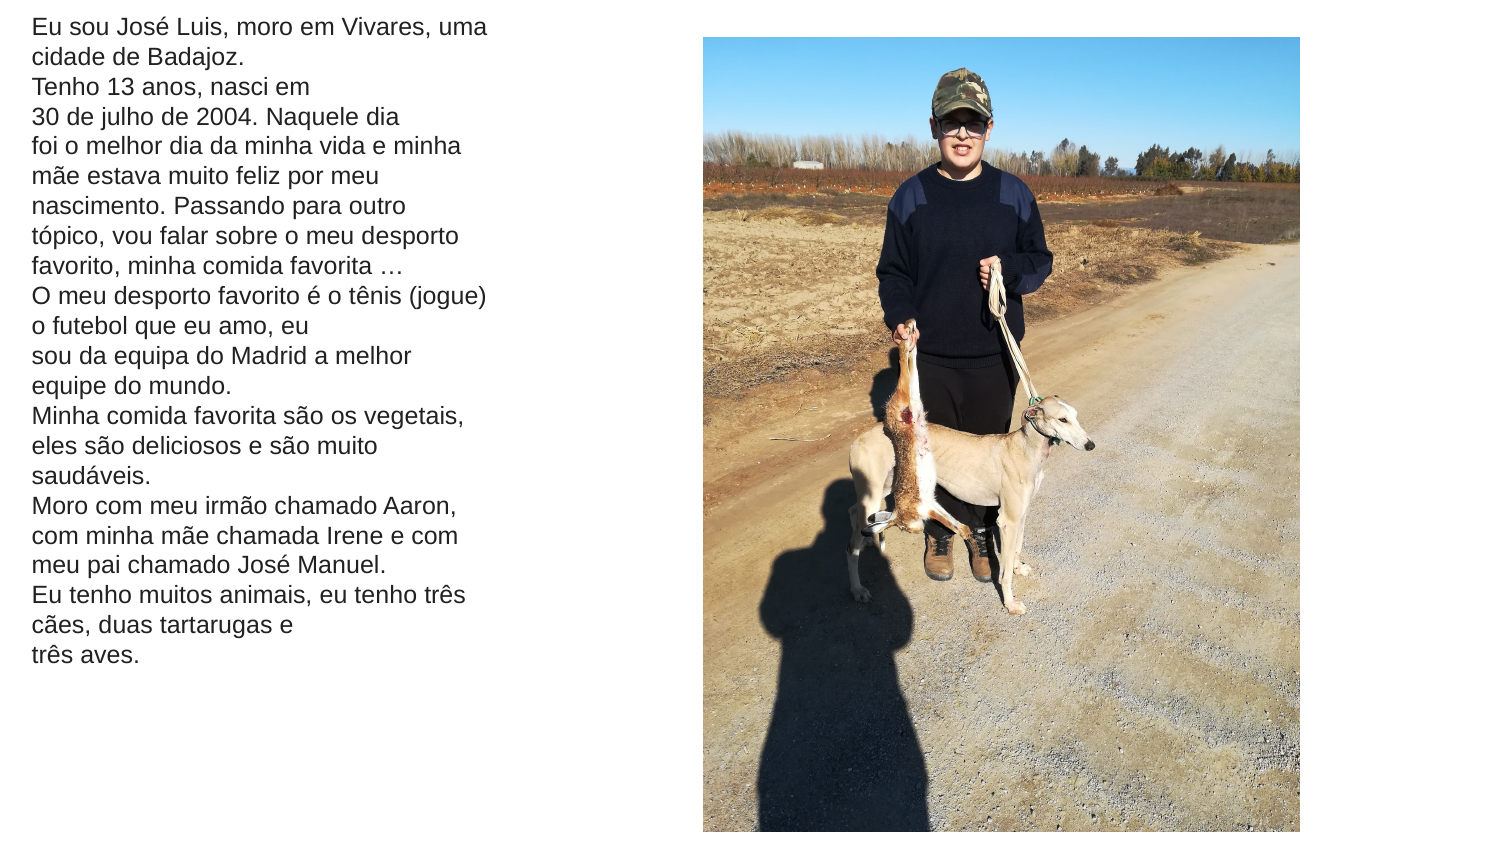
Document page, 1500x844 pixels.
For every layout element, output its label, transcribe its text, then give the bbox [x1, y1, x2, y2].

picture [703, 37, 1300, 832]
text_box Eu sou José Luis, moro em Vivares, uma cidade de Badajoz. Tenho 13 anos, nasci em 30 de julho de 2004. Naquele dia foi o melhor dia da minha vida e minha mãe estava muito feliz por meu nascimento. Passando para outro tópico, vou falar sobre o meu desporto favorito, minha comida favorita … O meu desporto favorito é o tênis (jogue) o futebol que eu amo, eu sou da equipa do Madrid a melhor equipe do mundo. Minha comida favorita são os vegetais, eles são deliciosos e são muito saudáveis. Moro com meu irmão chamado Aaron, com minha mãe chamada Irene e com meu pai chamado José Manuel. Eu tenho muitos animais, eu tenho três cães, duas tartarugas e três aves. [16, 175, 509, 668]
